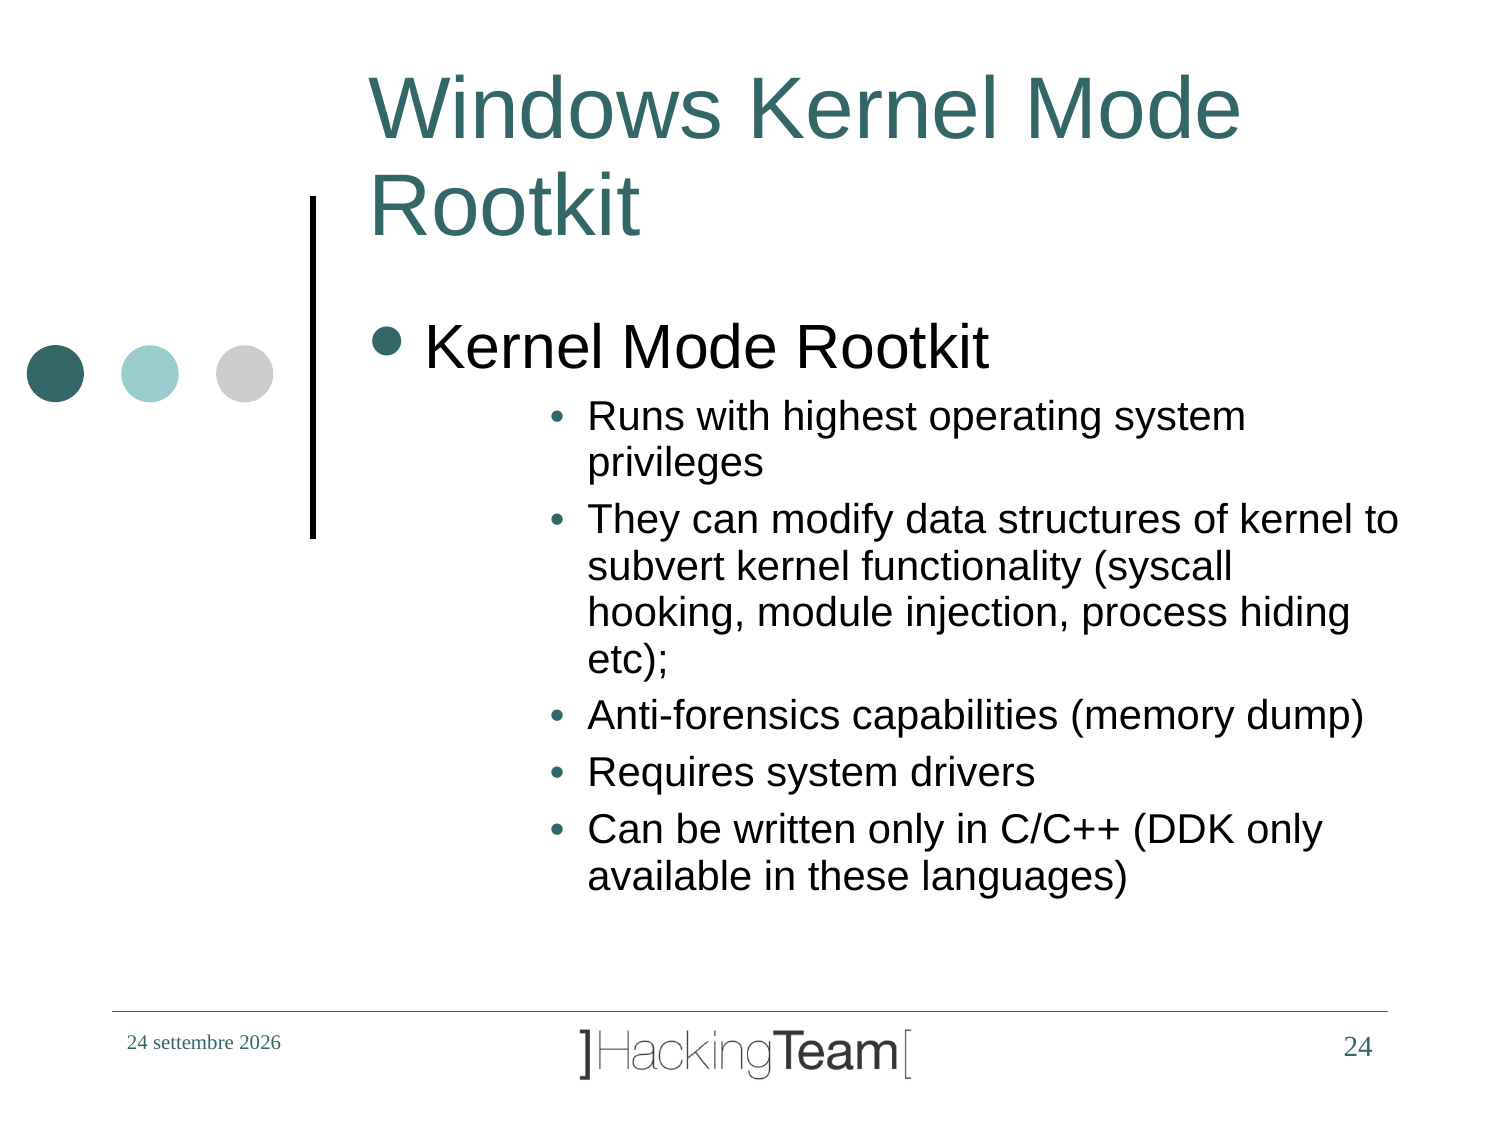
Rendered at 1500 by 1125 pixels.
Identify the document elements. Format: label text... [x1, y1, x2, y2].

title Windows Kernel Mode Rootkit [249, 38, 1401, 275]
picture [574, 1041, 916, 1084]
list Kernel Mode Rootkit Runs with highest operating system privileges They can modify data structures of kernel to subvert kernel functionality (syscall hooking, module injection, process hiding etc); Anti-forensics capabilities (memory dump) Requires system drivers Can be written only in C/C++ (DDK only available in these languages) [249, 312, 1401, 1041]
